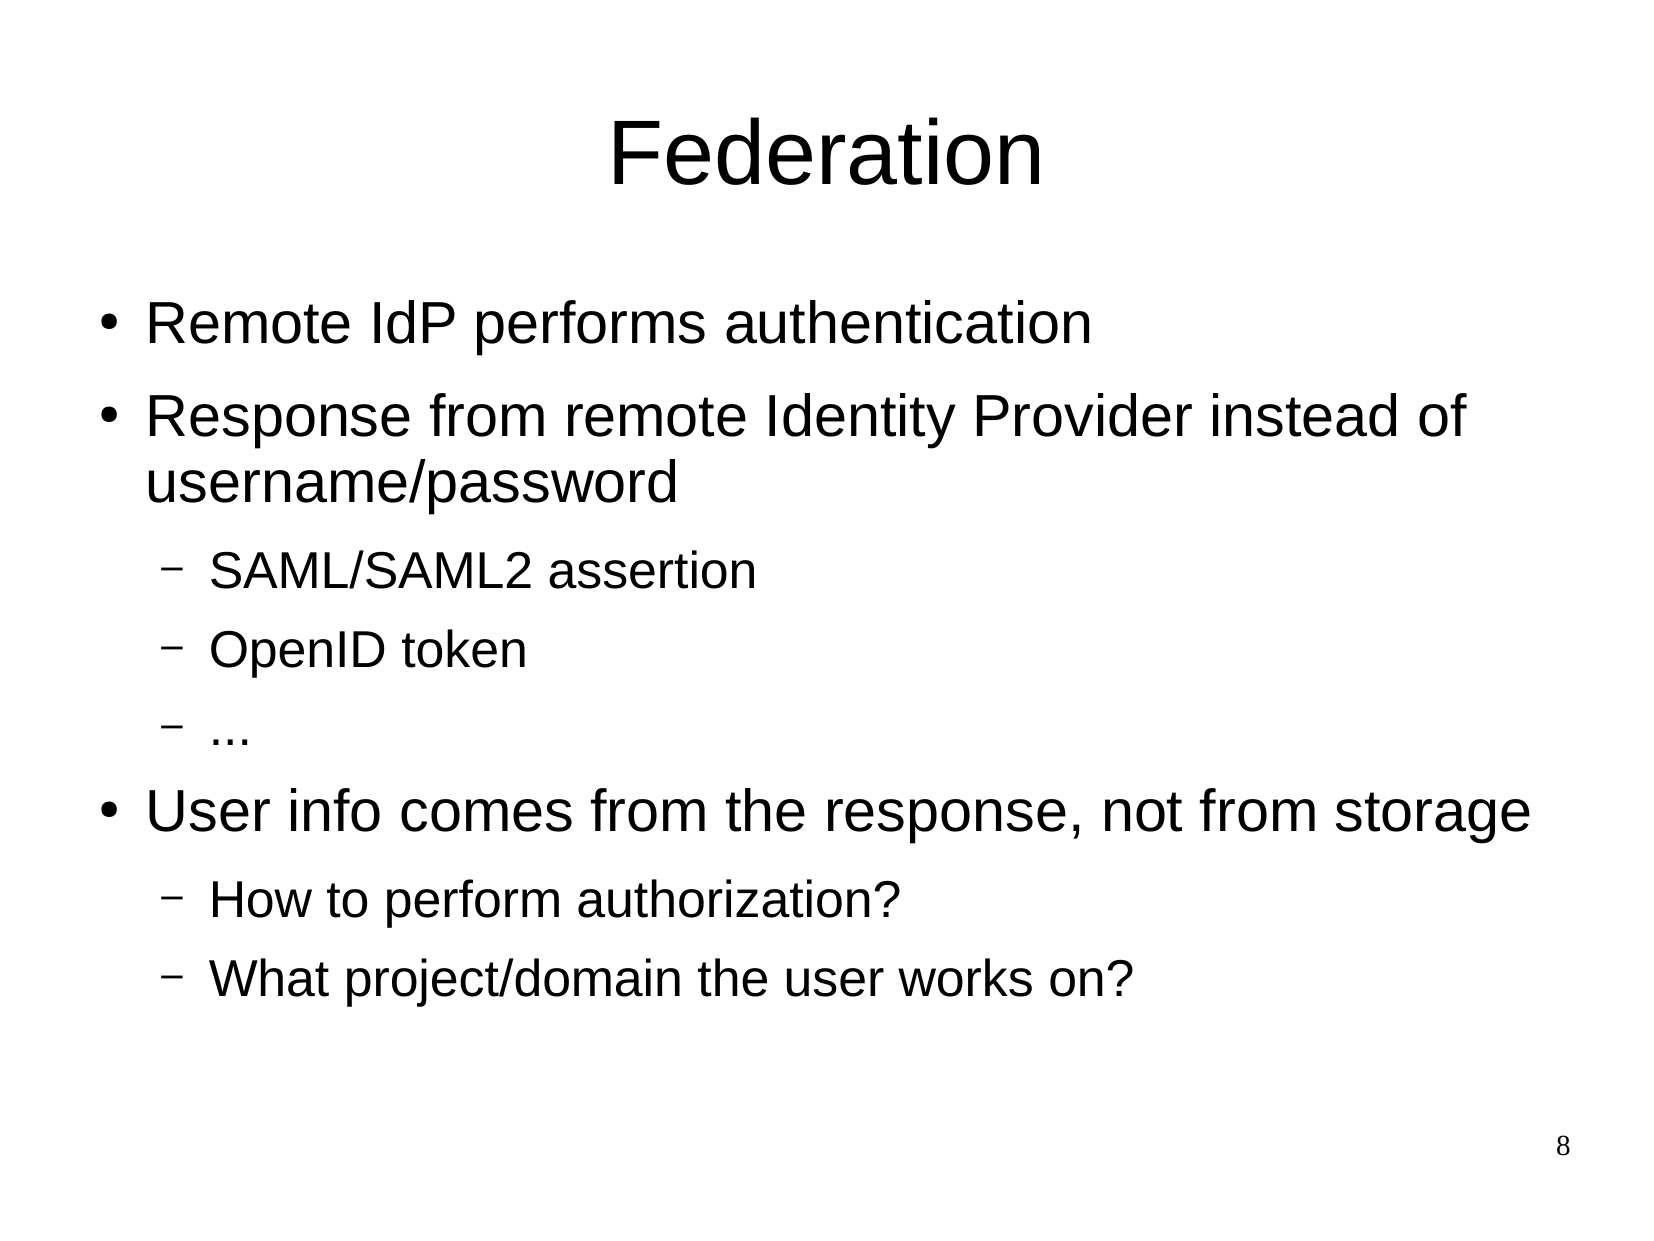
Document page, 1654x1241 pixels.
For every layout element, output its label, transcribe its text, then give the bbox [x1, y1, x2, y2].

list Remote IdP performs authentication Response from remote Identity Provider instead of username/password SAML/SAML2 assertion OpenID token ... User info comes from the response, not from storage How to perform authorization? What project/domain the user works on? [82, 290, 1571, 1010]
title Federation [82, 49, 1571, 257]
